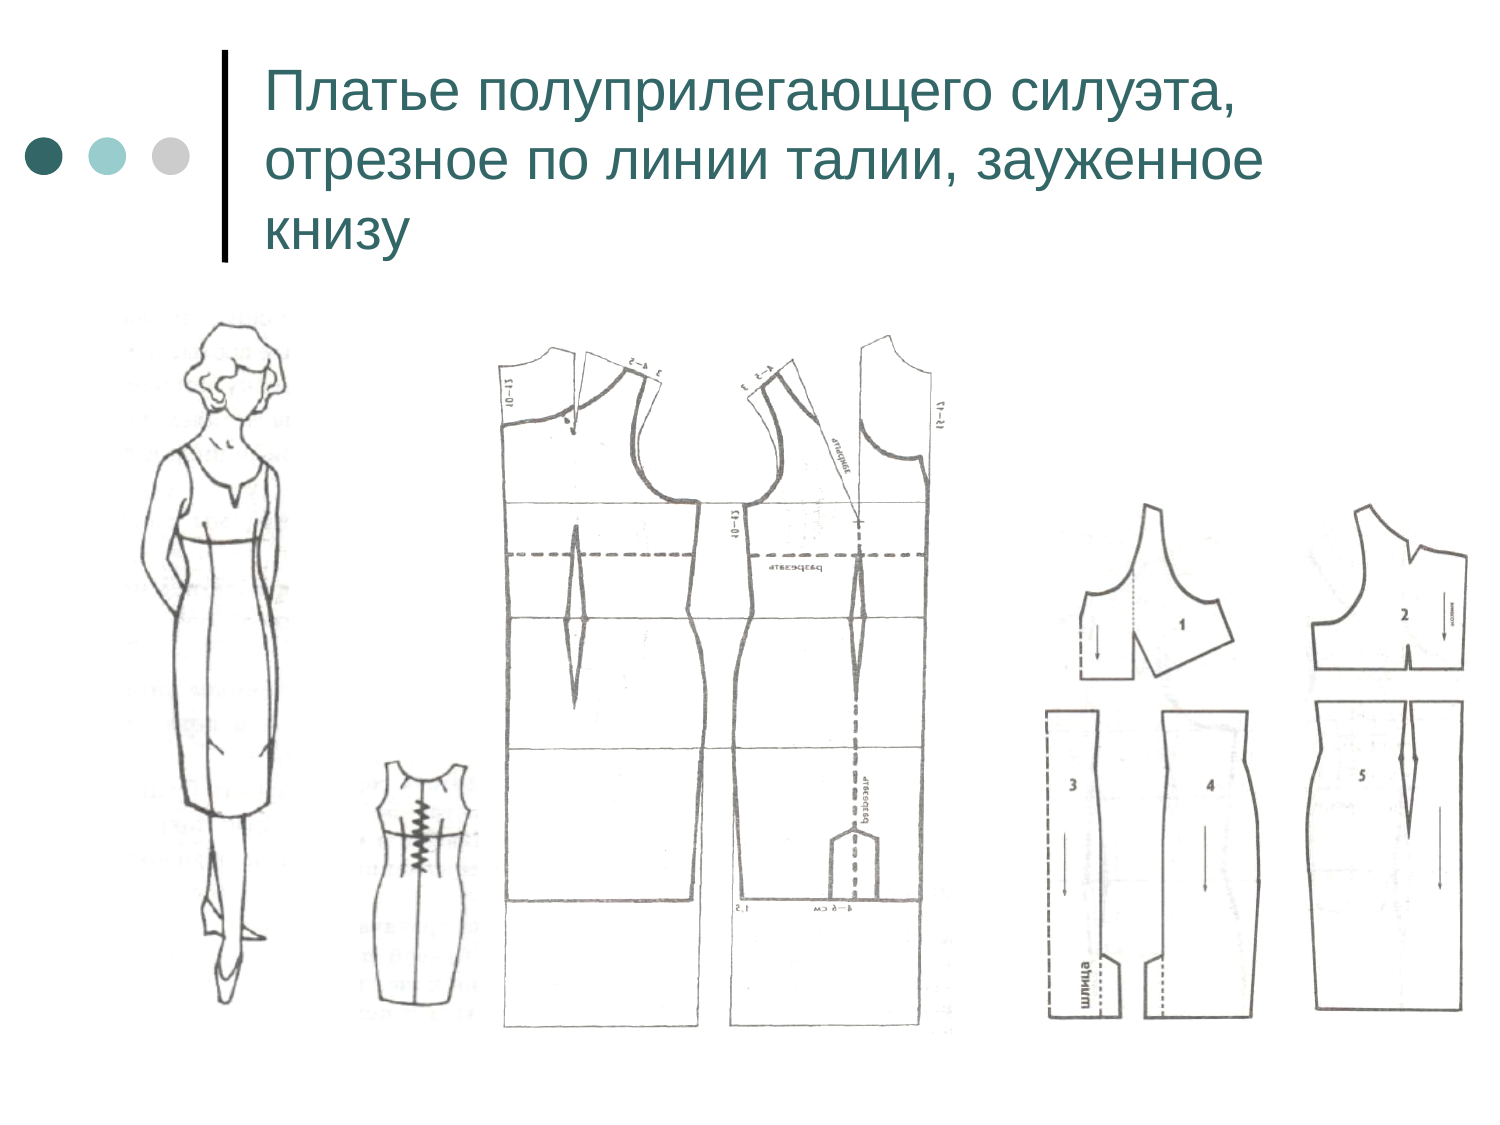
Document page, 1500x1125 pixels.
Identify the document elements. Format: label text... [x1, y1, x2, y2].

picture [123, 314, 290, 1034]
picture [1305, 503, 1468, 1013]
picture [1045, 503, 1261, 1021]
picture [490, 332, 953, 1034]
picture [360, 751, 479, 1024]
title Платье полуприлегающего силуэта, отрезное по линии талии, зауженное книзу [249, 31, 1401, 282]
